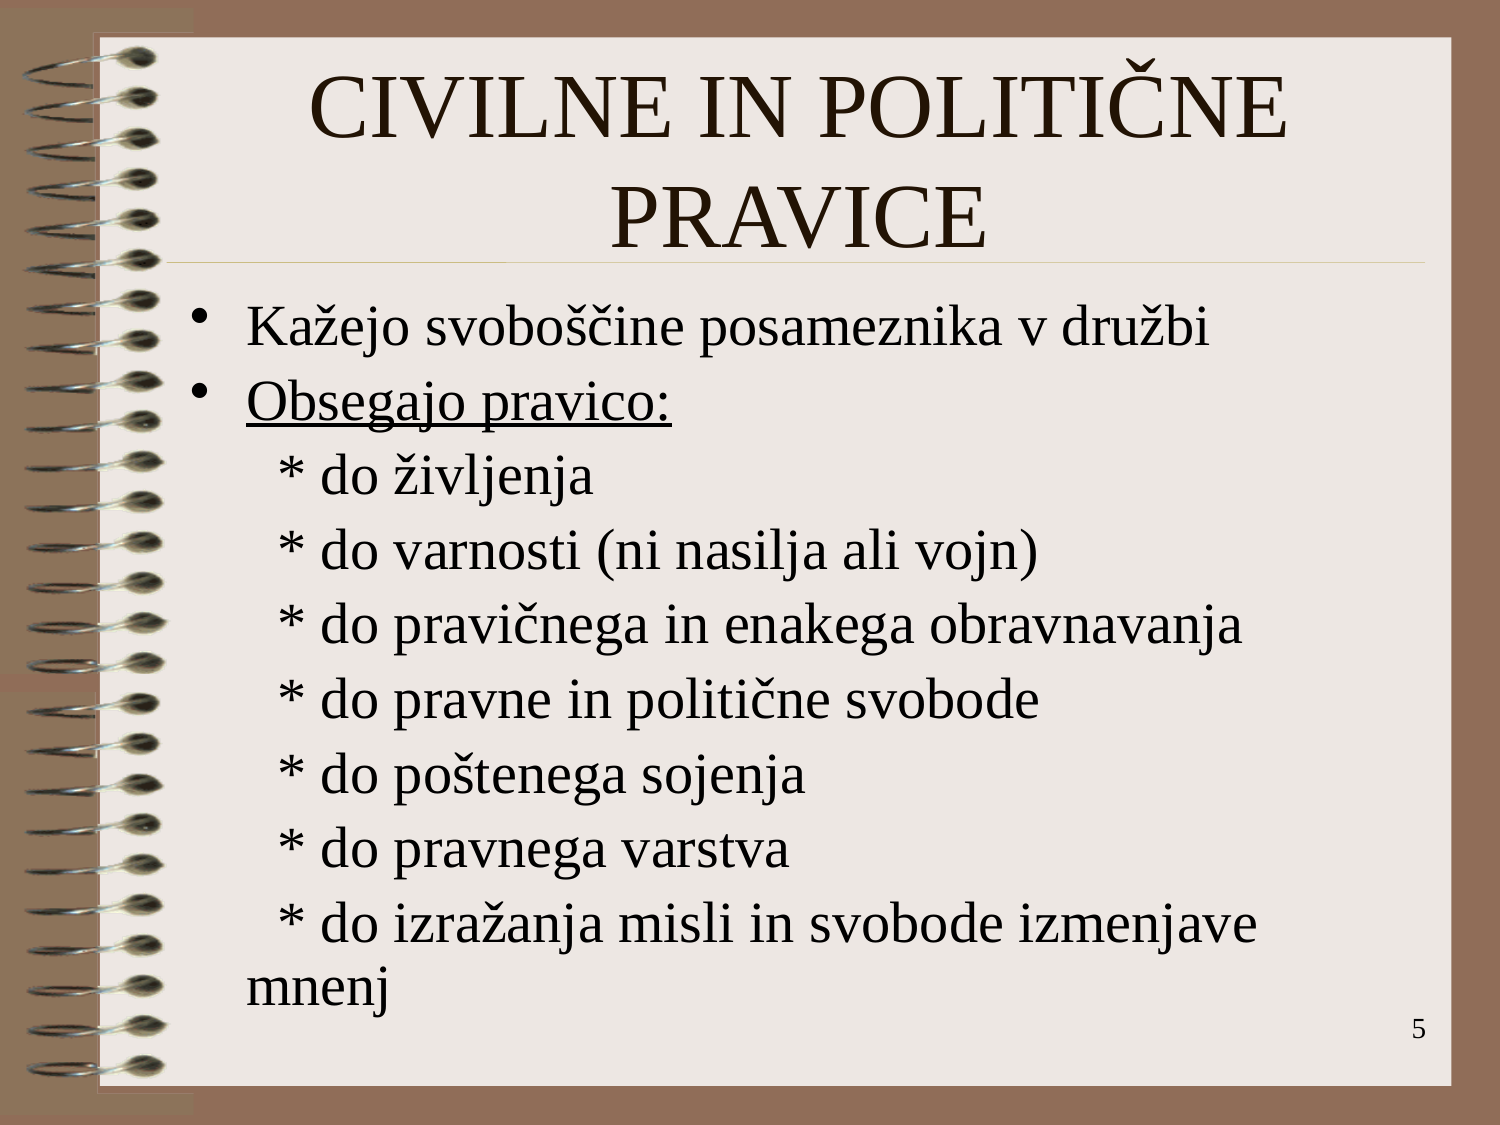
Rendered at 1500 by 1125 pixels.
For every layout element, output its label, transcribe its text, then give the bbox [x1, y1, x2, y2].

picture [0, 8, 194, 674]
picture [0, 692, 194, 1115]
slide_number <number> [1128, 1001, 1442, 1077]
title CIVILNE IN POLITIČNE PRAVICE [174, 62, 1425, 250]
list Kažejo svoboščine posameznika v družbi Obsegajo pravico: * do življenja * do varnosti (ni nasilja ali vojn) * do pravičnega in enakega obravnavanja * do pravne in politične svobode * do poštenega sojenja * do pravnega varstva * do izražanja misli in svobode izmenjave mnenj [174, 287, 1425, 963]
